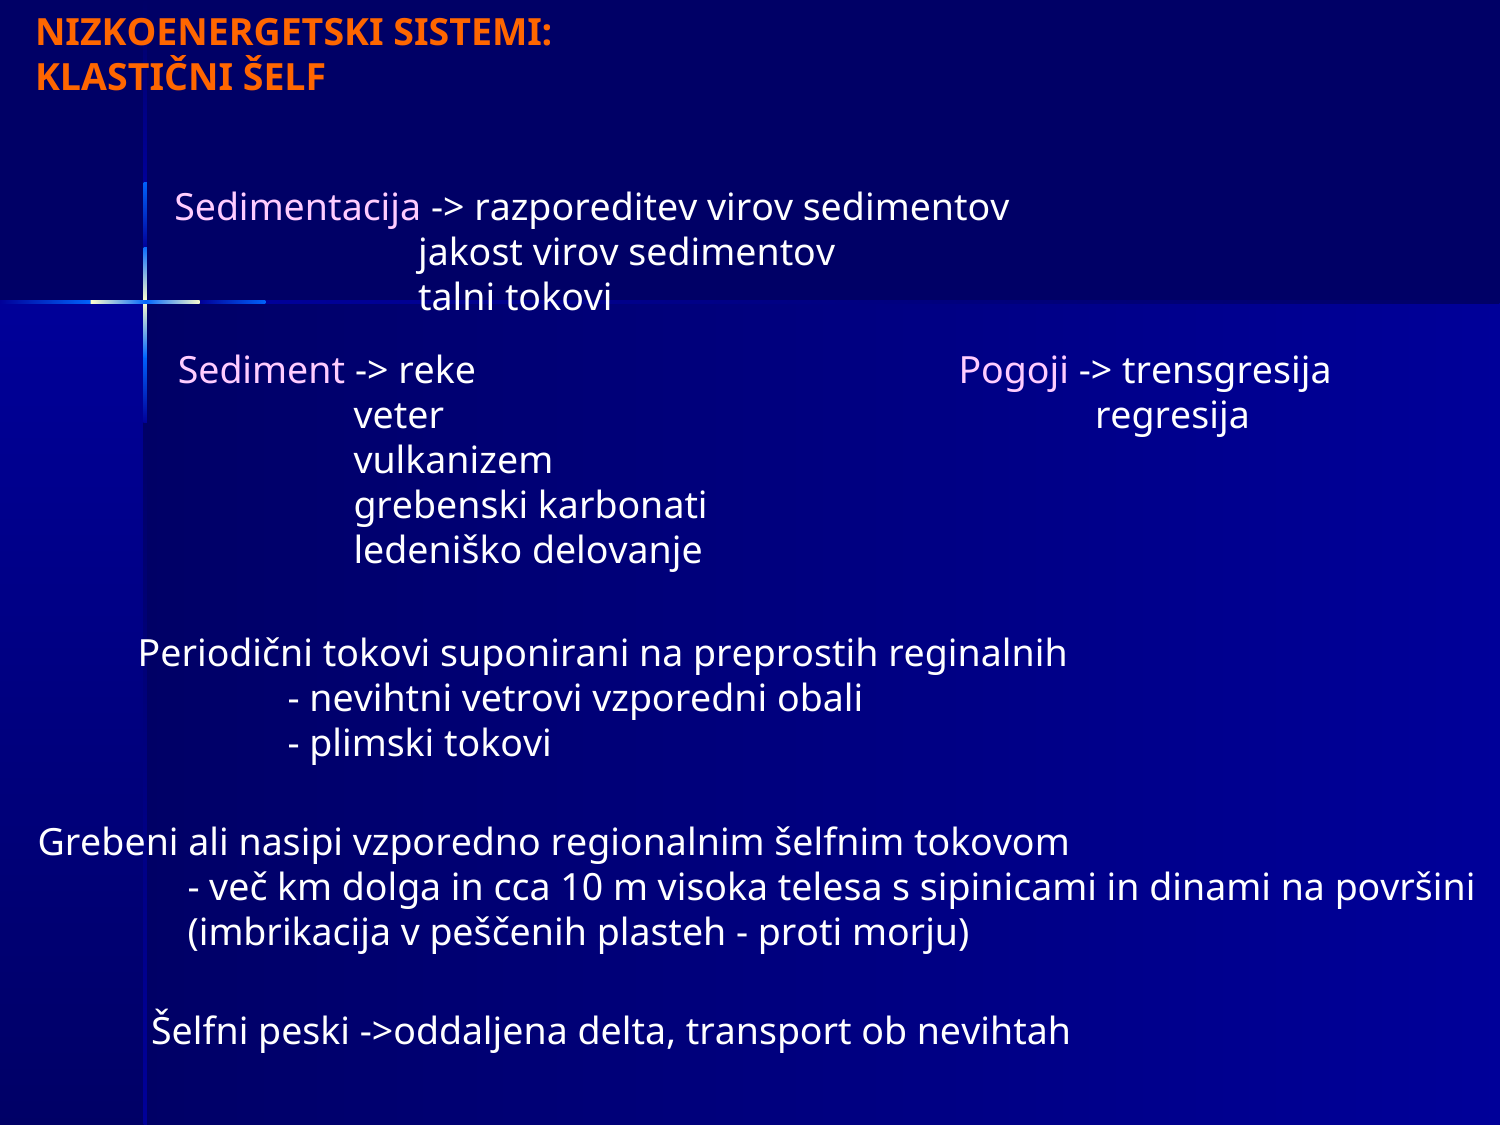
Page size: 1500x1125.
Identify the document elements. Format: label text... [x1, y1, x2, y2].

text_box Periodični tokovi suponirani na preprostih reginalnih - nevihtni vetrovi vzporedni obali - plimski tokovi [122, 621, 1084, 773]
text_box NIZKOENERGETSKI SISTEMI: KLASTIČNI ŠELF [20, 0, 568, 106]
text_box Grebeni ali nasipi vzporedno regionalnim šelfnim tokovom - več km dolga in cca 10 m visoka telesa s sipinicami in dinami na površini (imbrikacija v peščenih plasteh - proti morju) [22, 810, 1492, 962]
text_box Šelfni peski ->oddaljena delta, transport ob nevihtah [136, 999, 1087, 1060]
text_box Pogoji -> trensgresija regresija [943, 337, 1347, 444]
text_box Sediment -> reke veter vulkanizem grebenski karbonati ledeniško delovanje [163, 337, 723, 579]
text_box Sedimentacija -> razporeditev virov sedimentov jakost virov sedimentov talni tokovi [159, 175, 1035, 326]
